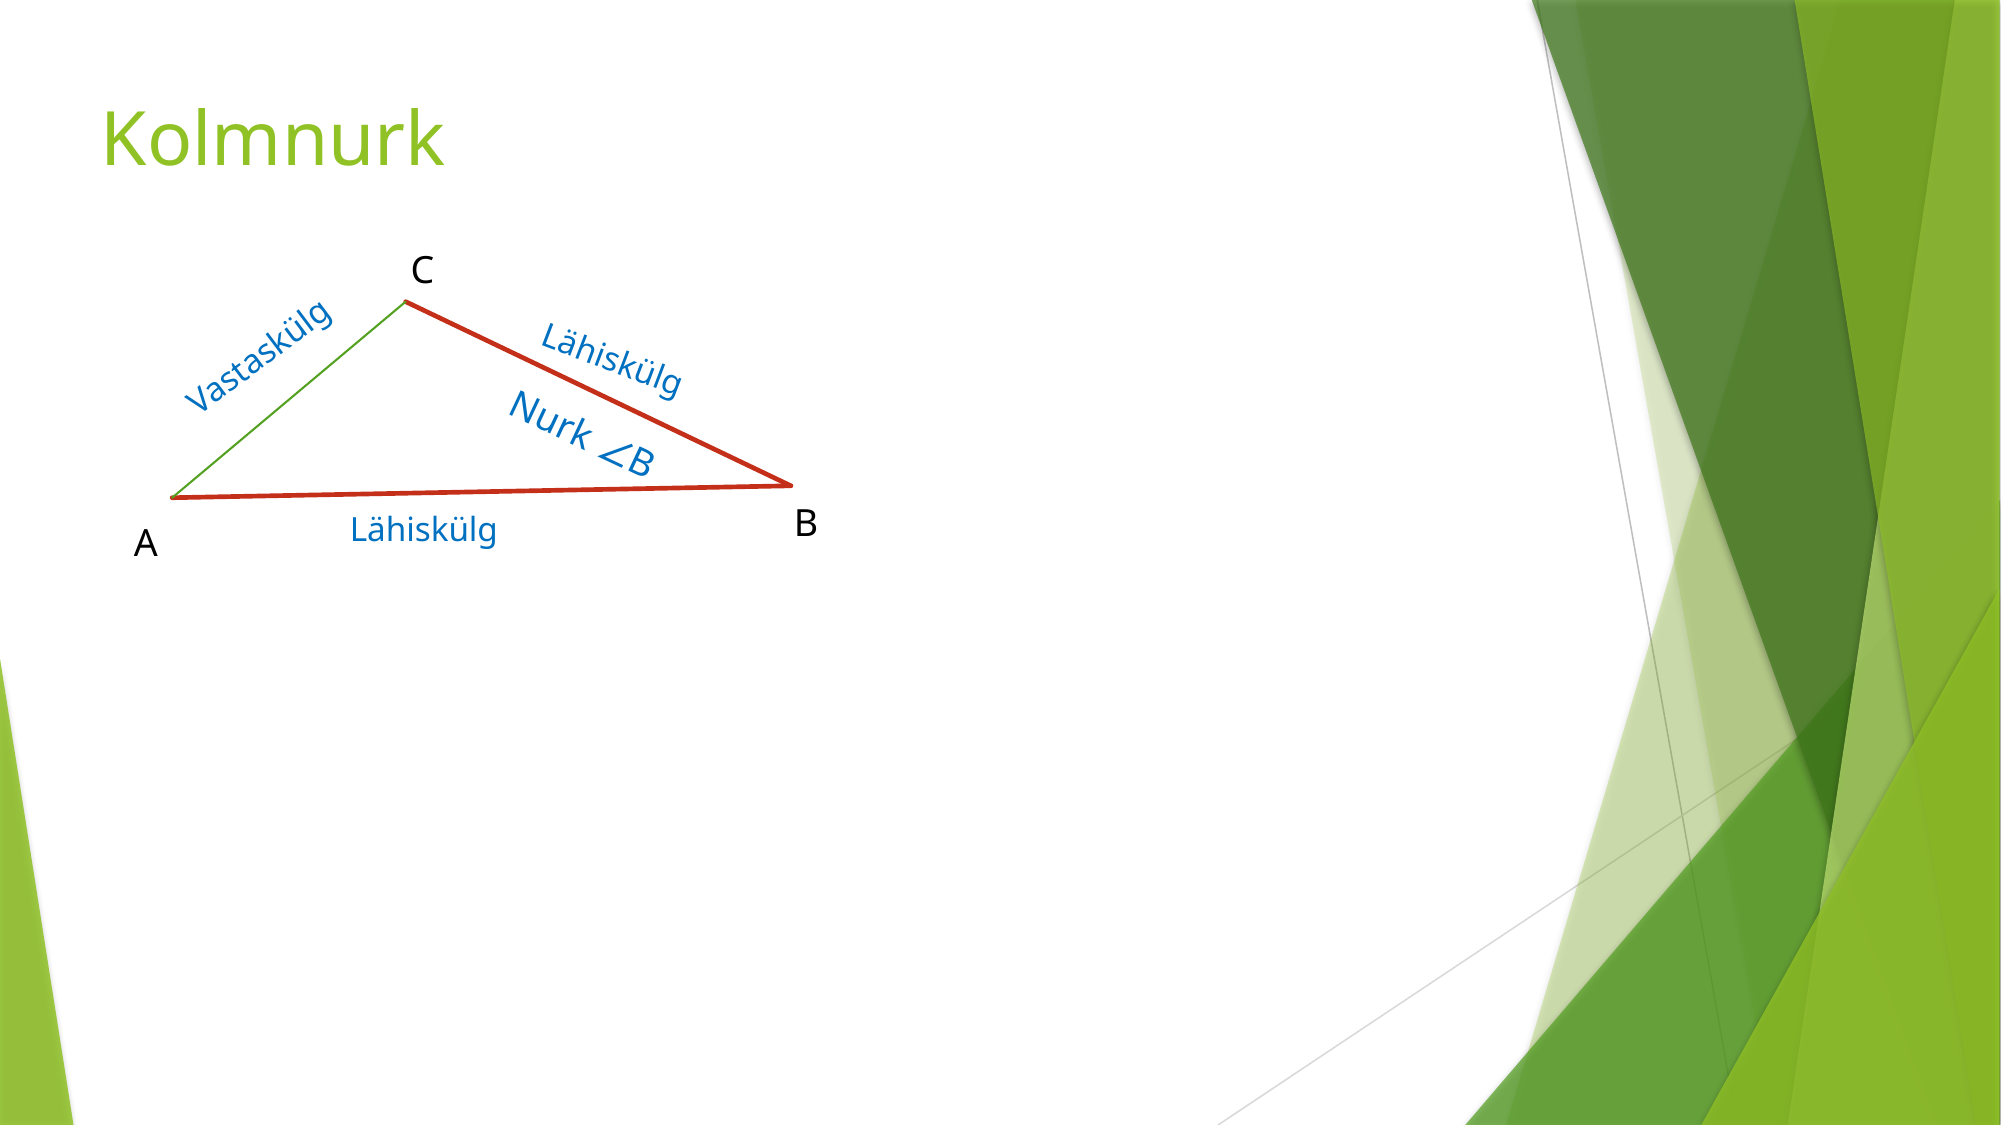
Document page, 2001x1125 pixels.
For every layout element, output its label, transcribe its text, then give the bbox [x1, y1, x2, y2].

text_box Lähiskülg [335, 500, 514, 556]
text_box A [119, 511, 173, 572]
text_box B [778, 491, 833, 552]
text_box C [395, 238, 449, 299]
title Kolmnurk [85, 83, 1496, 300]
text_box Lähiskülg [520, 301, 707, 416]
text_box Nurk ∠B [487, 366, 681, 500]
text_box Vastaskülg [162, 274, 353, 437]
